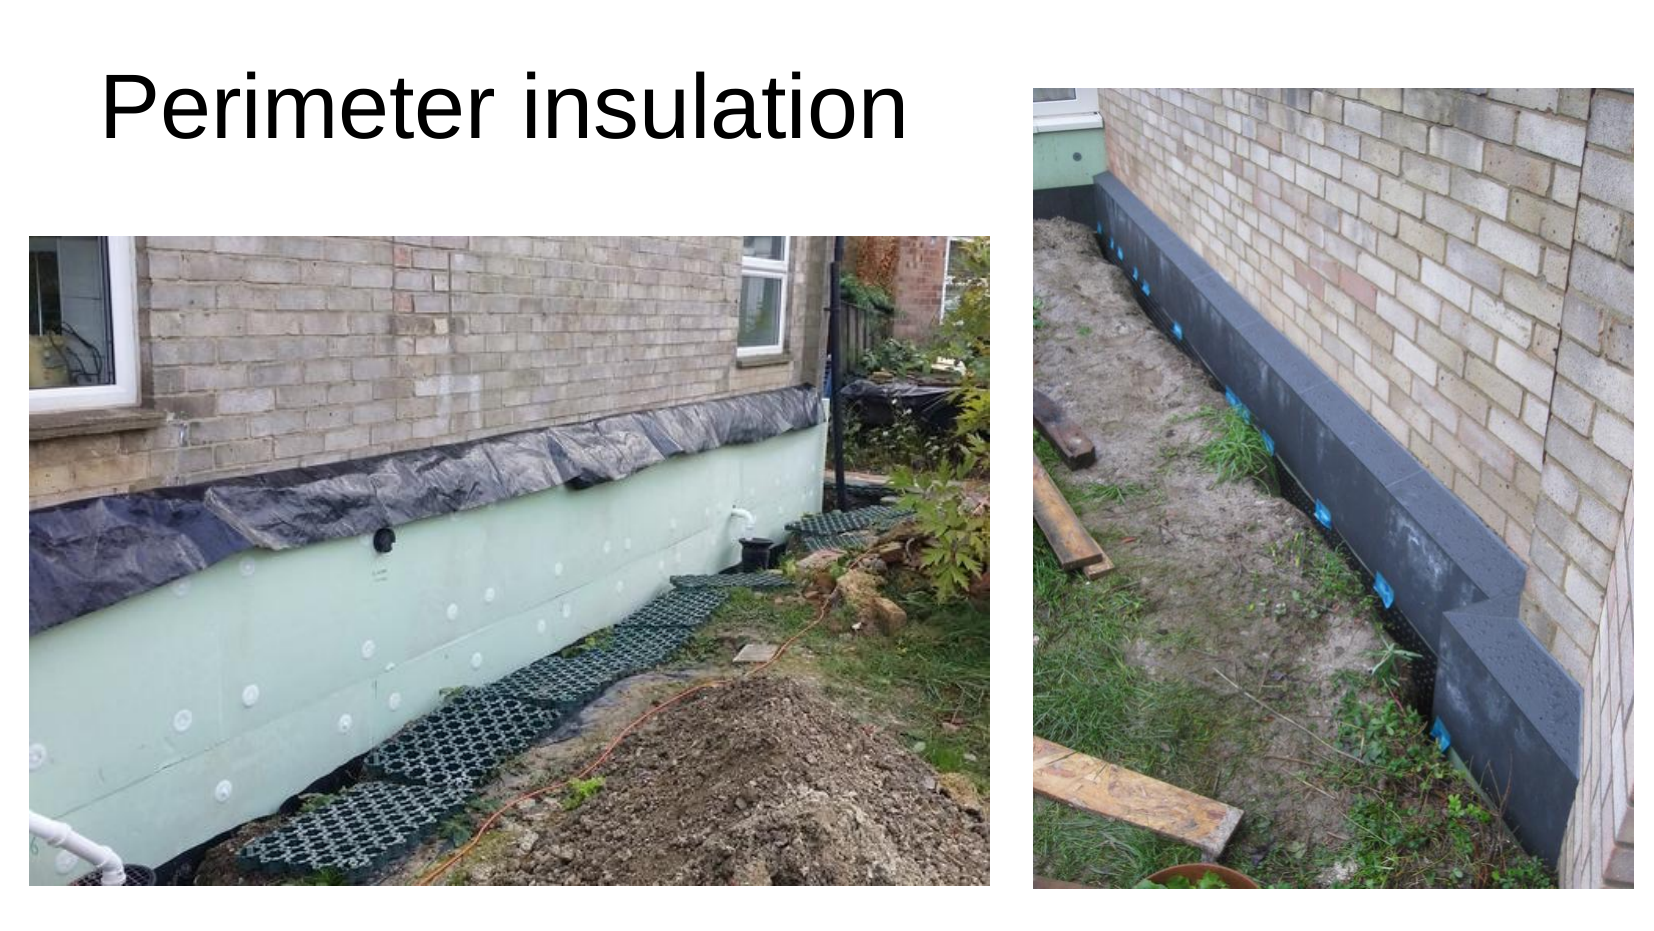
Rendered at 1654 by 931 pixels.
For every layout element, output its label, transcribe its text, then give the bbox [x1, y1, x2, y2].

picture [29, 236, 990, 886]
title Perimeter insulation [29, 29, 981, 185]
picture [1033, 88, 1634, 889]
